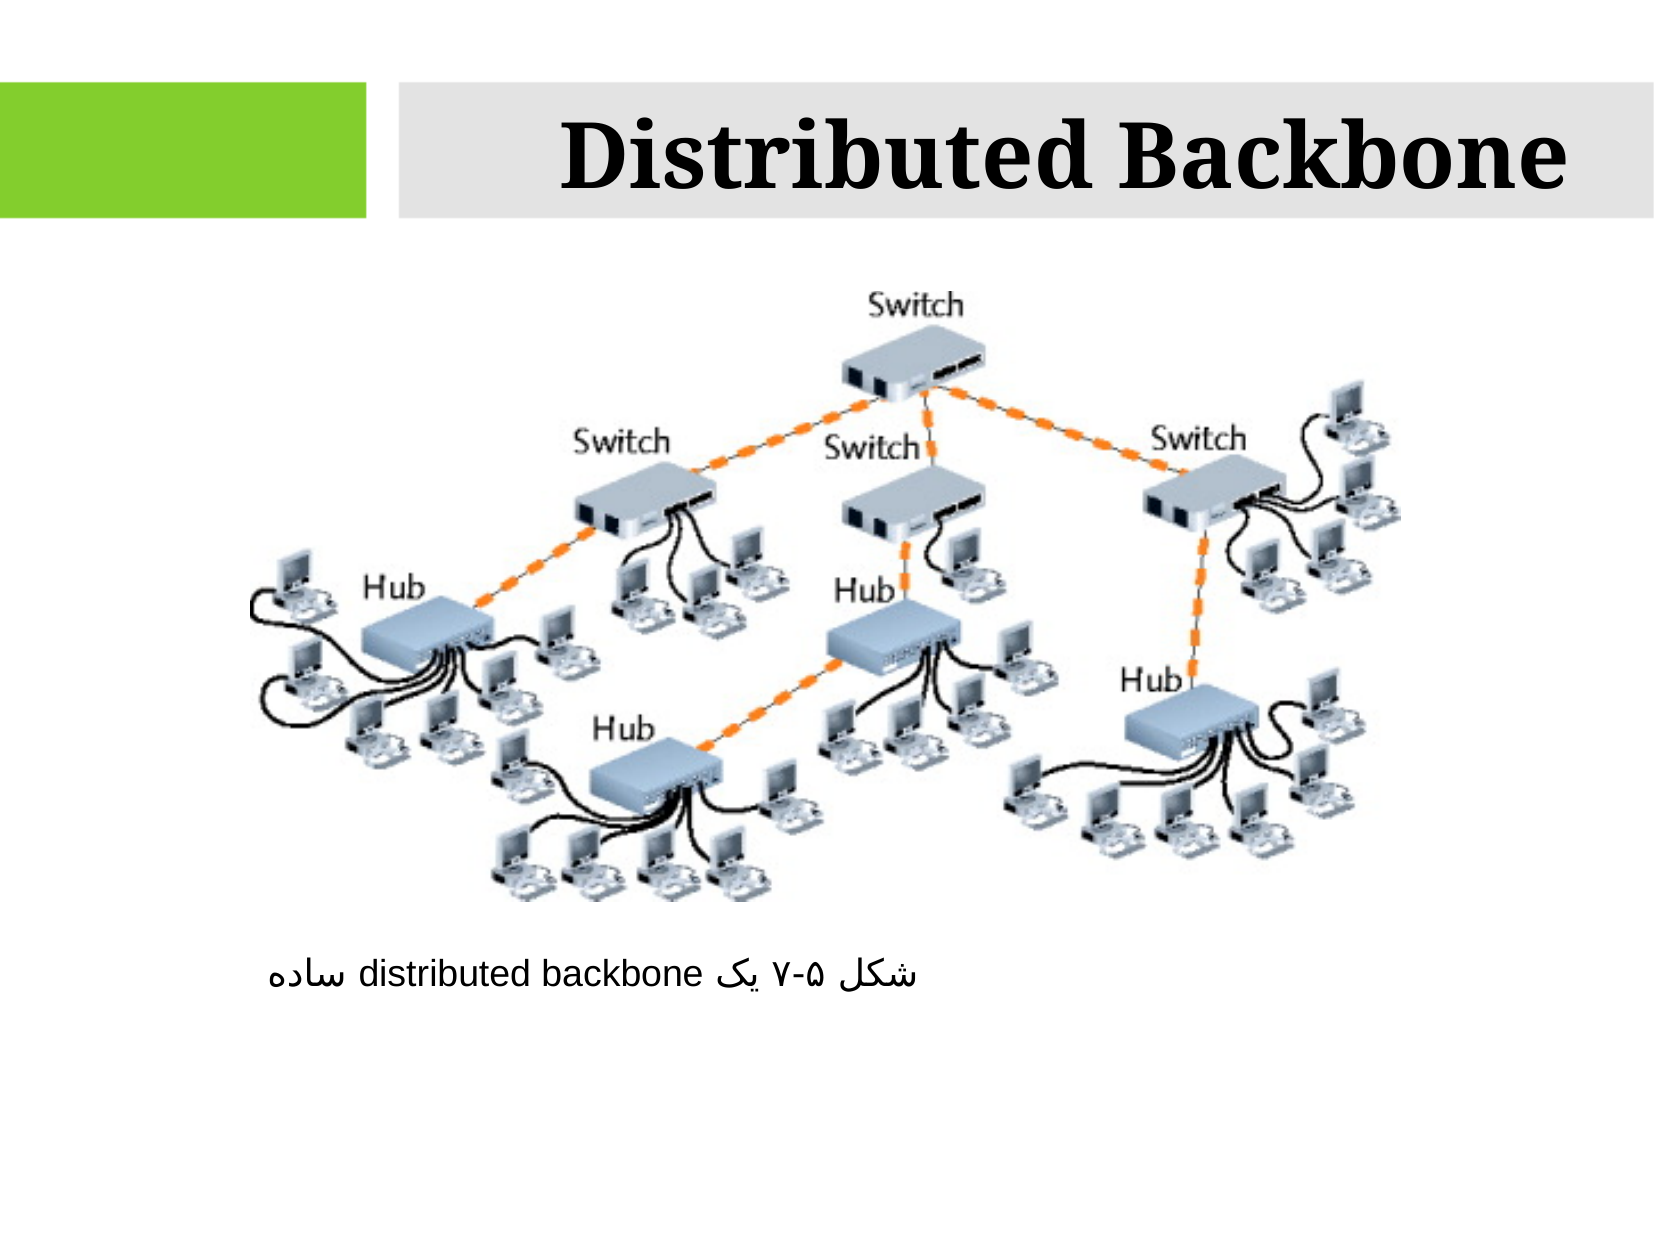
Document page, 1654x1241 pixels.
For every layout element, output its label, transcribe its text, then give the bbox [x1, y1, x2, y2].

text_box شکل ۵-۷ یک distributed backbone ساده [252, 941, 969, 1002]
title Distributed Backbone [82, 49, 1571, 257]
picture [0, 0, 1654, 1241]
